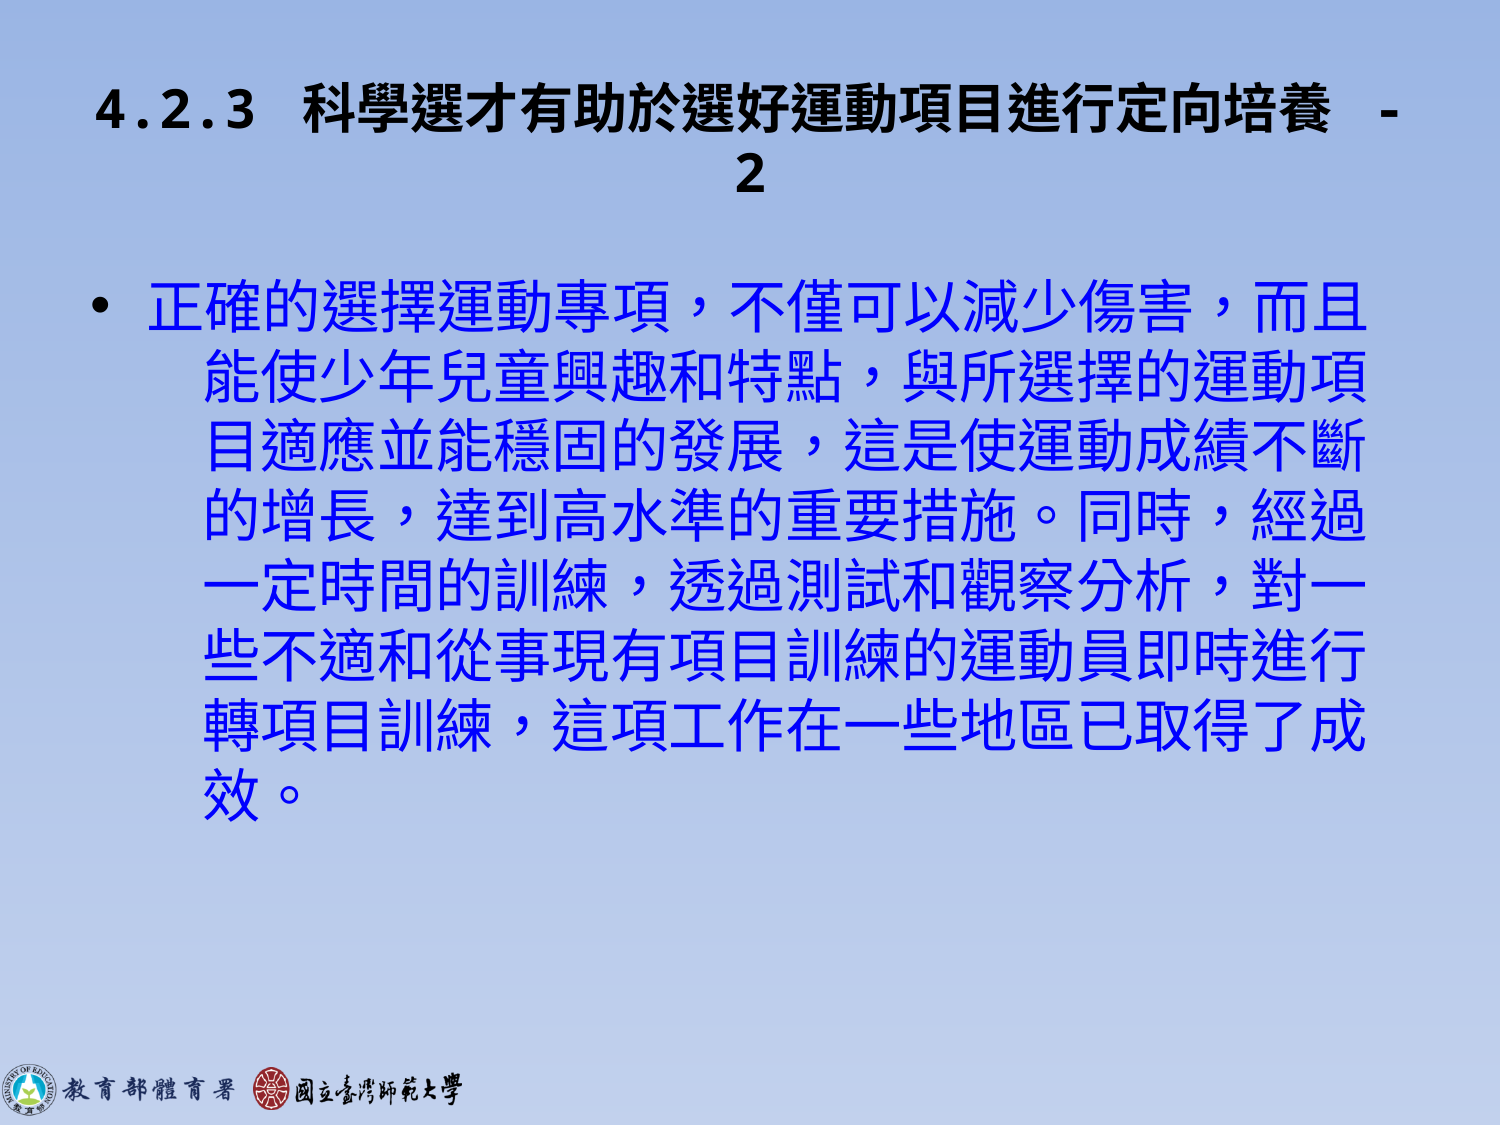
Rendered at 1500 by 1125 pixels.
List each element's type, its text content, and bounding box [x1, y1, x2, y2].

title 4.2.3 科學選才有助於選好運動項目進行定向培養 -2 [75, 45, 1426, 233]
list 正確的選擇運動專項，不僅可以減少傷害，而且能使少年兒童興趣和特點，與所選擇的運動項目適應並能穩固的發展，這是使運動成績不斷的增長，達到高水準的重要措施。同時，經過一定時間的訓練，透過測試和觀察分析，對一些不適和從事現有項目訓練的運動員即時進行轉項目訓練，這項工作在一些地區已取得了成效。 [75, 262, 1426, 1005]
